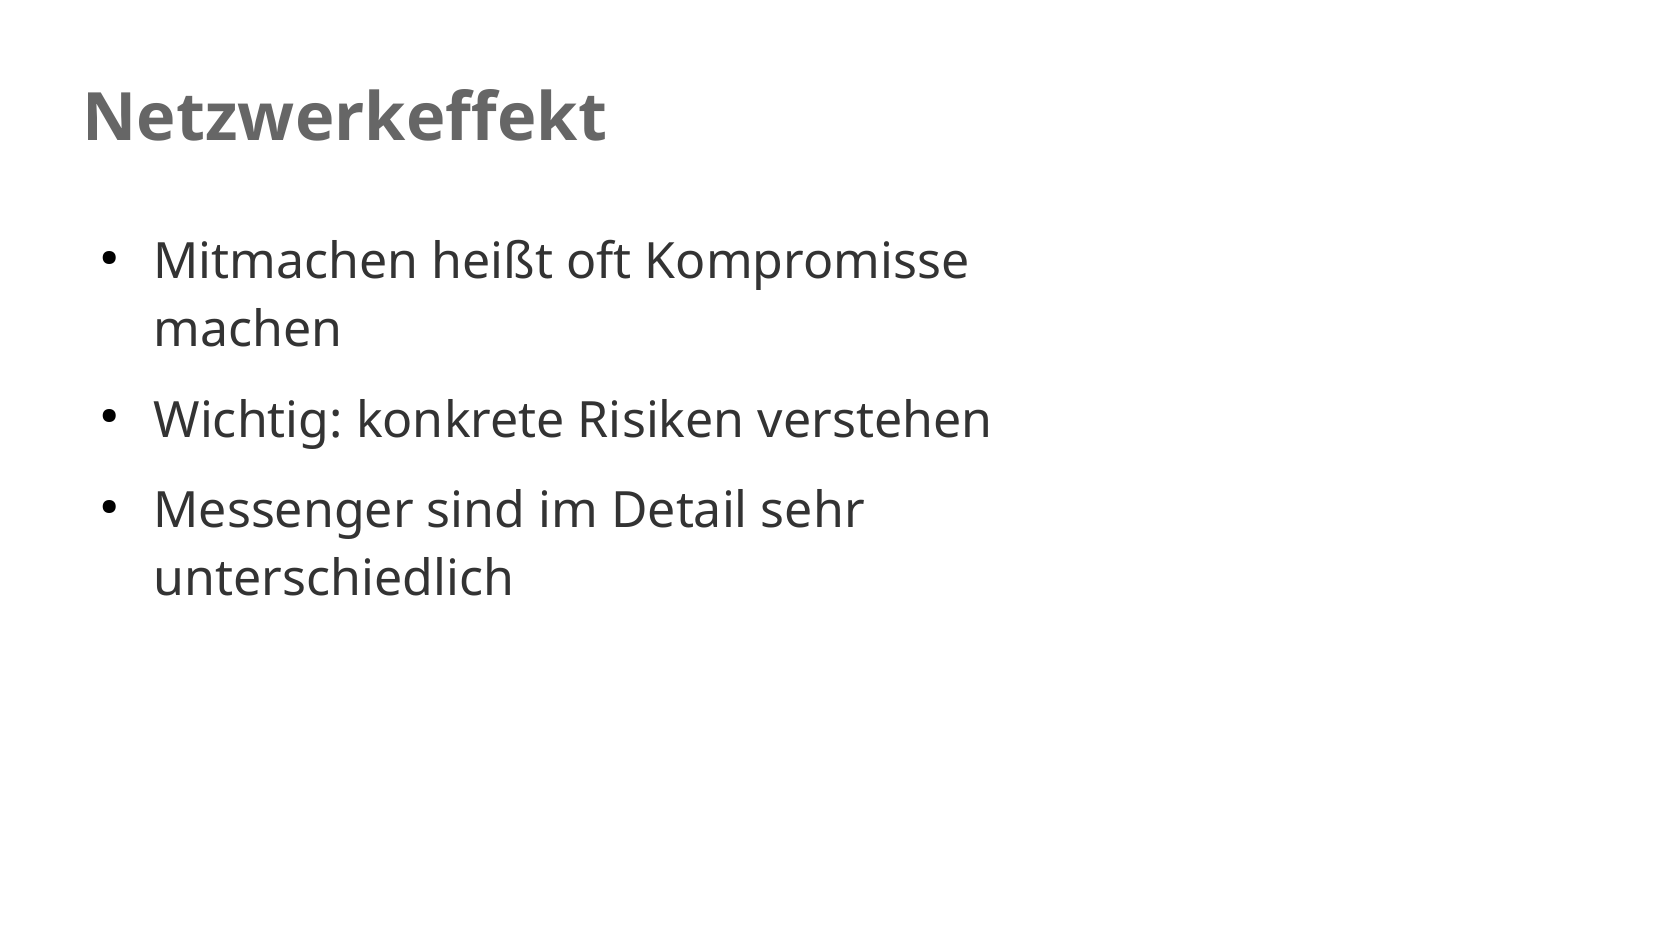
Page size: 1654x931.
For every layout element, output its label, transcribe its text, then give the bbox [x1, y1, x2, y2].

title Netzwerkeffekt [82, 37, 1571, 193]
list Mitmachen heißt oft Kompromisse machen Wichtig: konkrete Risiken verstehen Messenger sind im Detail sehr unterschiedlich [82, 225, 1126, 758]
